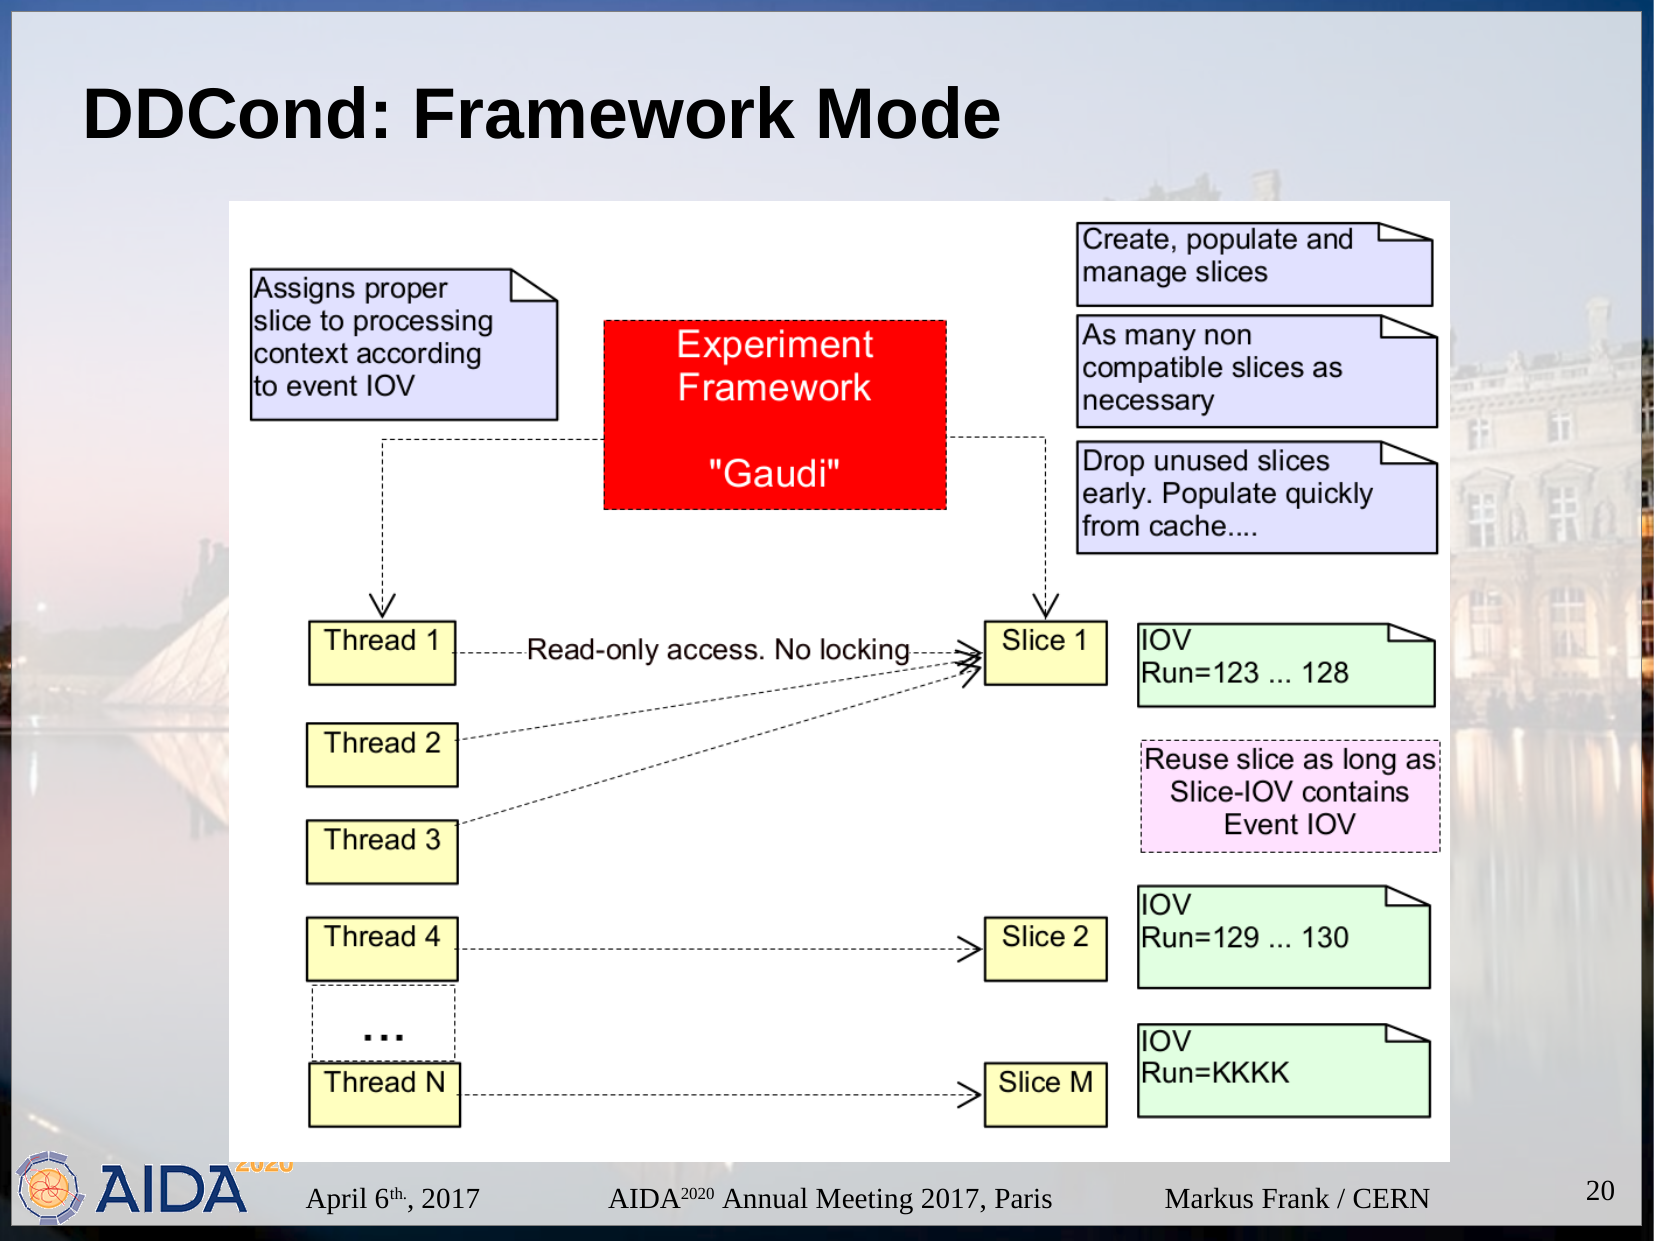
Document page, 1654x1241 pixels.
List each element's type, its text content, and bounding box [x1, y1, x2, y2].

title DDCond: Framework Mode [82, 40, 1536, 349]
picture [0, 0, 1654, 1241]
